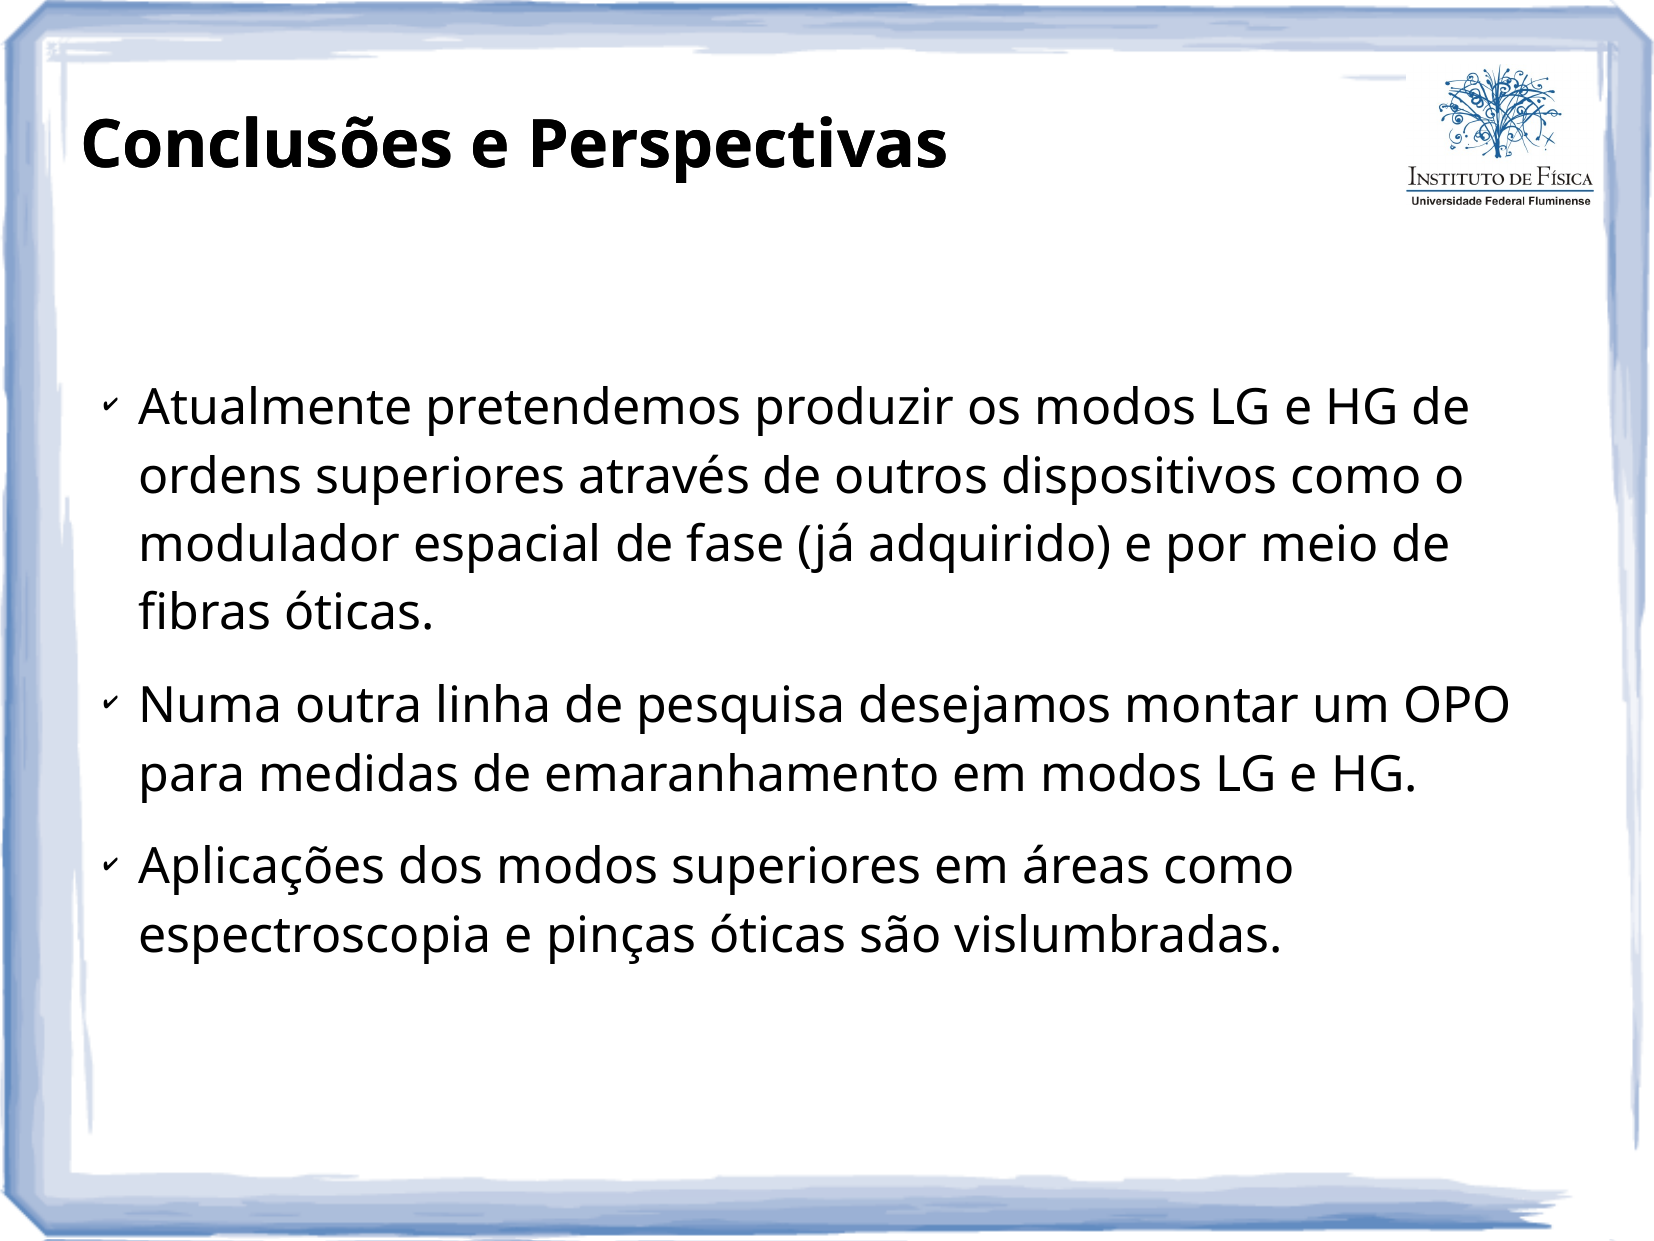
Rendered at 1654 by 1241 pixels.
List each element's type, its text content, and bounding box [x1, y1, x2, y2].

text_box Conclusões e Perspectivas [65, 88, 966, 181]
picture [0, 0, 1654, 1241]
text_box Atualmente pretendemos produzir os modos LG e HG de ordens superiores através de outros dispositivos como o modulador espacial de fase (já adquirido) e por meio de fibras óticas. Numa outra linha de pesquisa desejamos montar um OPO para medidas de emaranhamento em modos LG e HG. Aplicações dos modos superiores em áreas como espectroscopia e pinças óticas são vislumbradas. [88, 363, 1565, 965]
